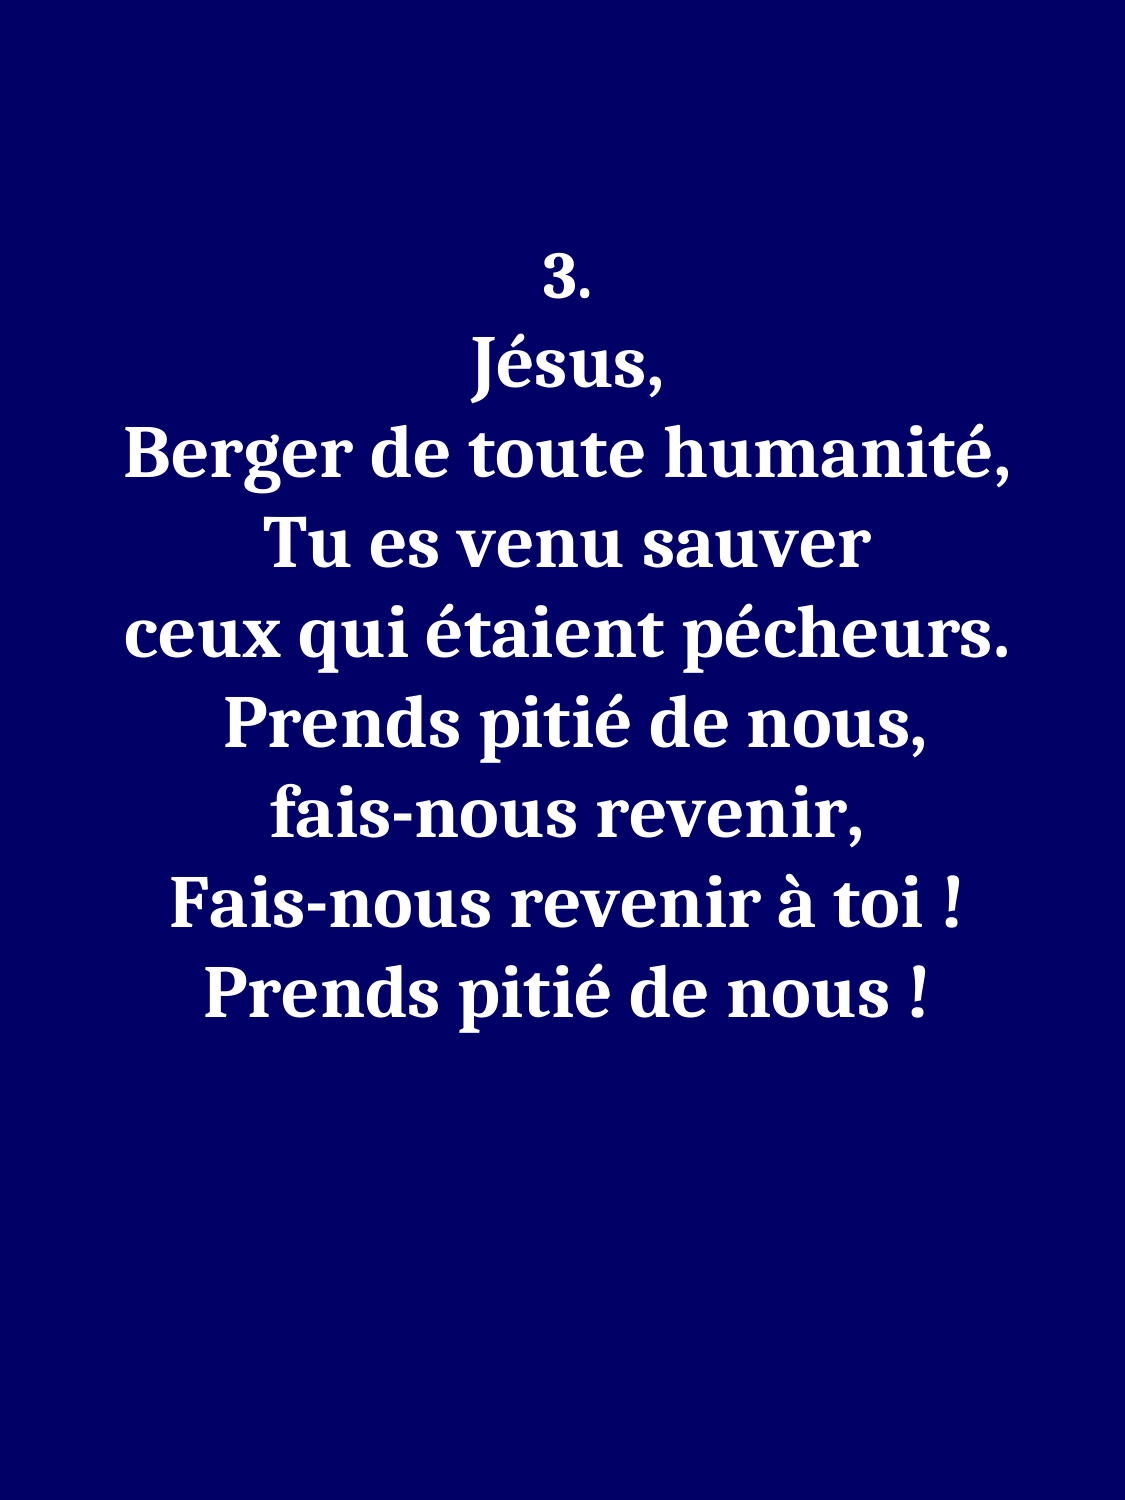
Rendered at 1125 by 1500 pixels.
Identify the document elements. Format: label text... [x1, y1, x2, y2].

text_box 3. Jésus, Berger de toute humanité, Tu es venu sauver ceux qui étaient pécheurs. Prends pitié de nous, fais-nous revenir, Fais-nous revenir à toi ! Prends pitié de nous ! [10, 64, 1125, 1358]
